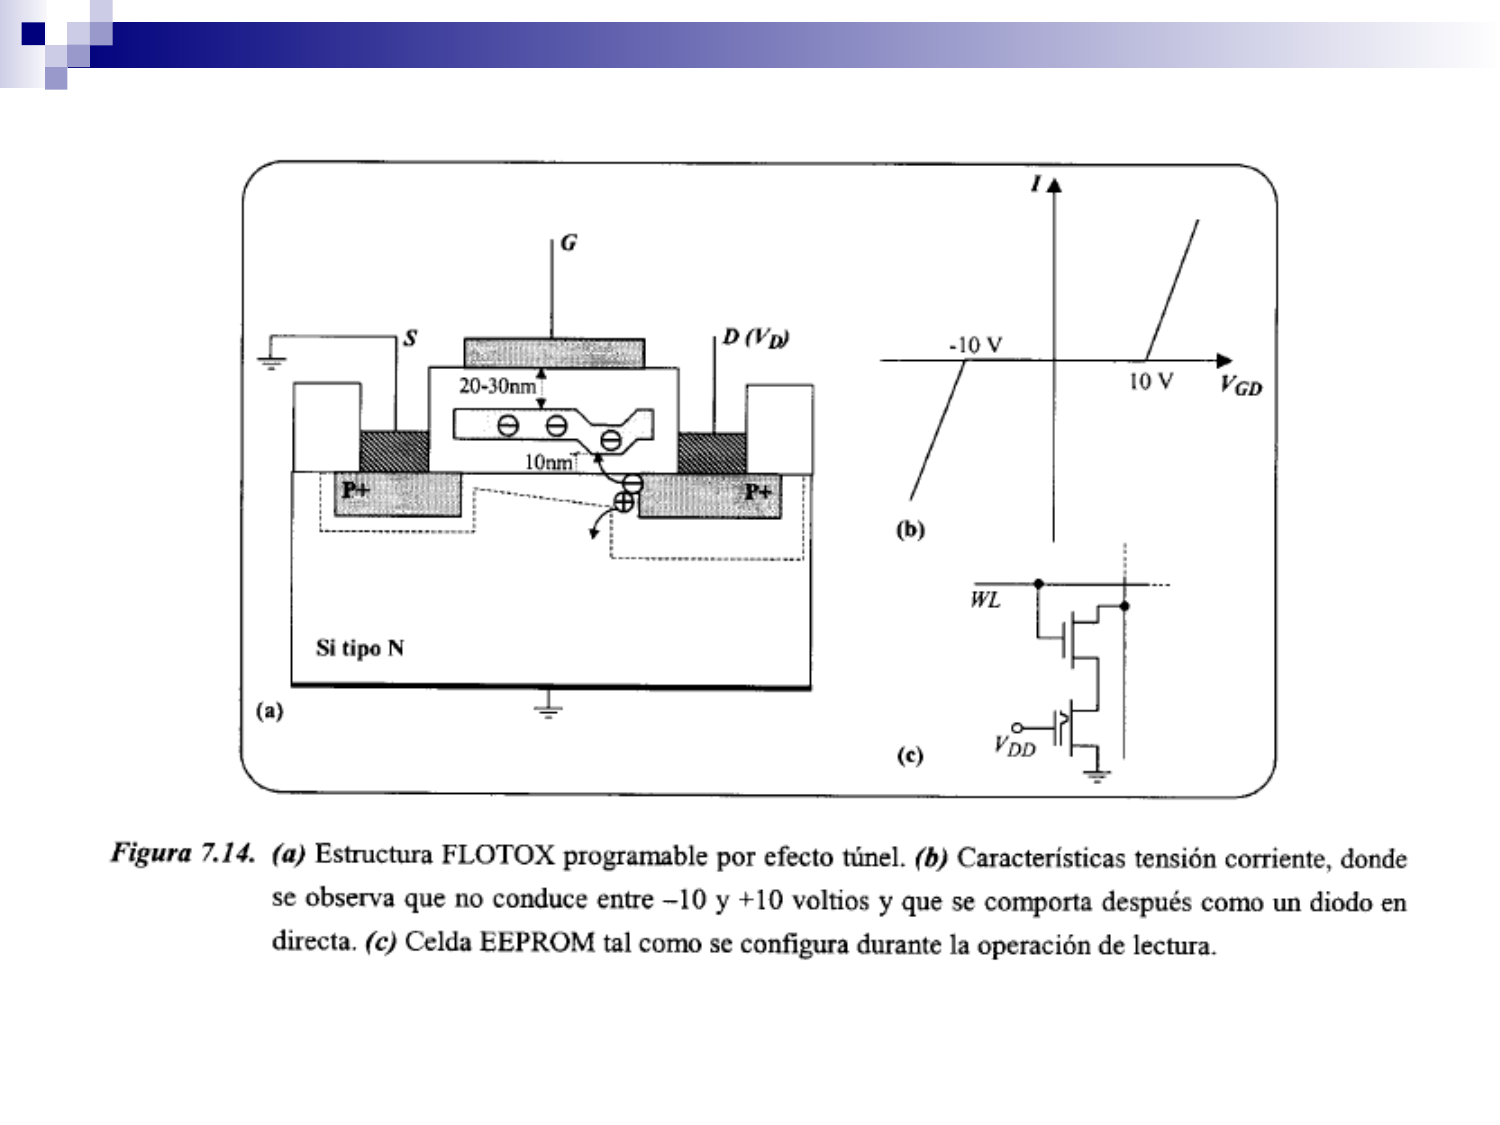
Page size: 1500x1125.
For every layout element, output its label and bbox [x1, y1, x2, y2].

picture [64, 148, 1436, 994]
